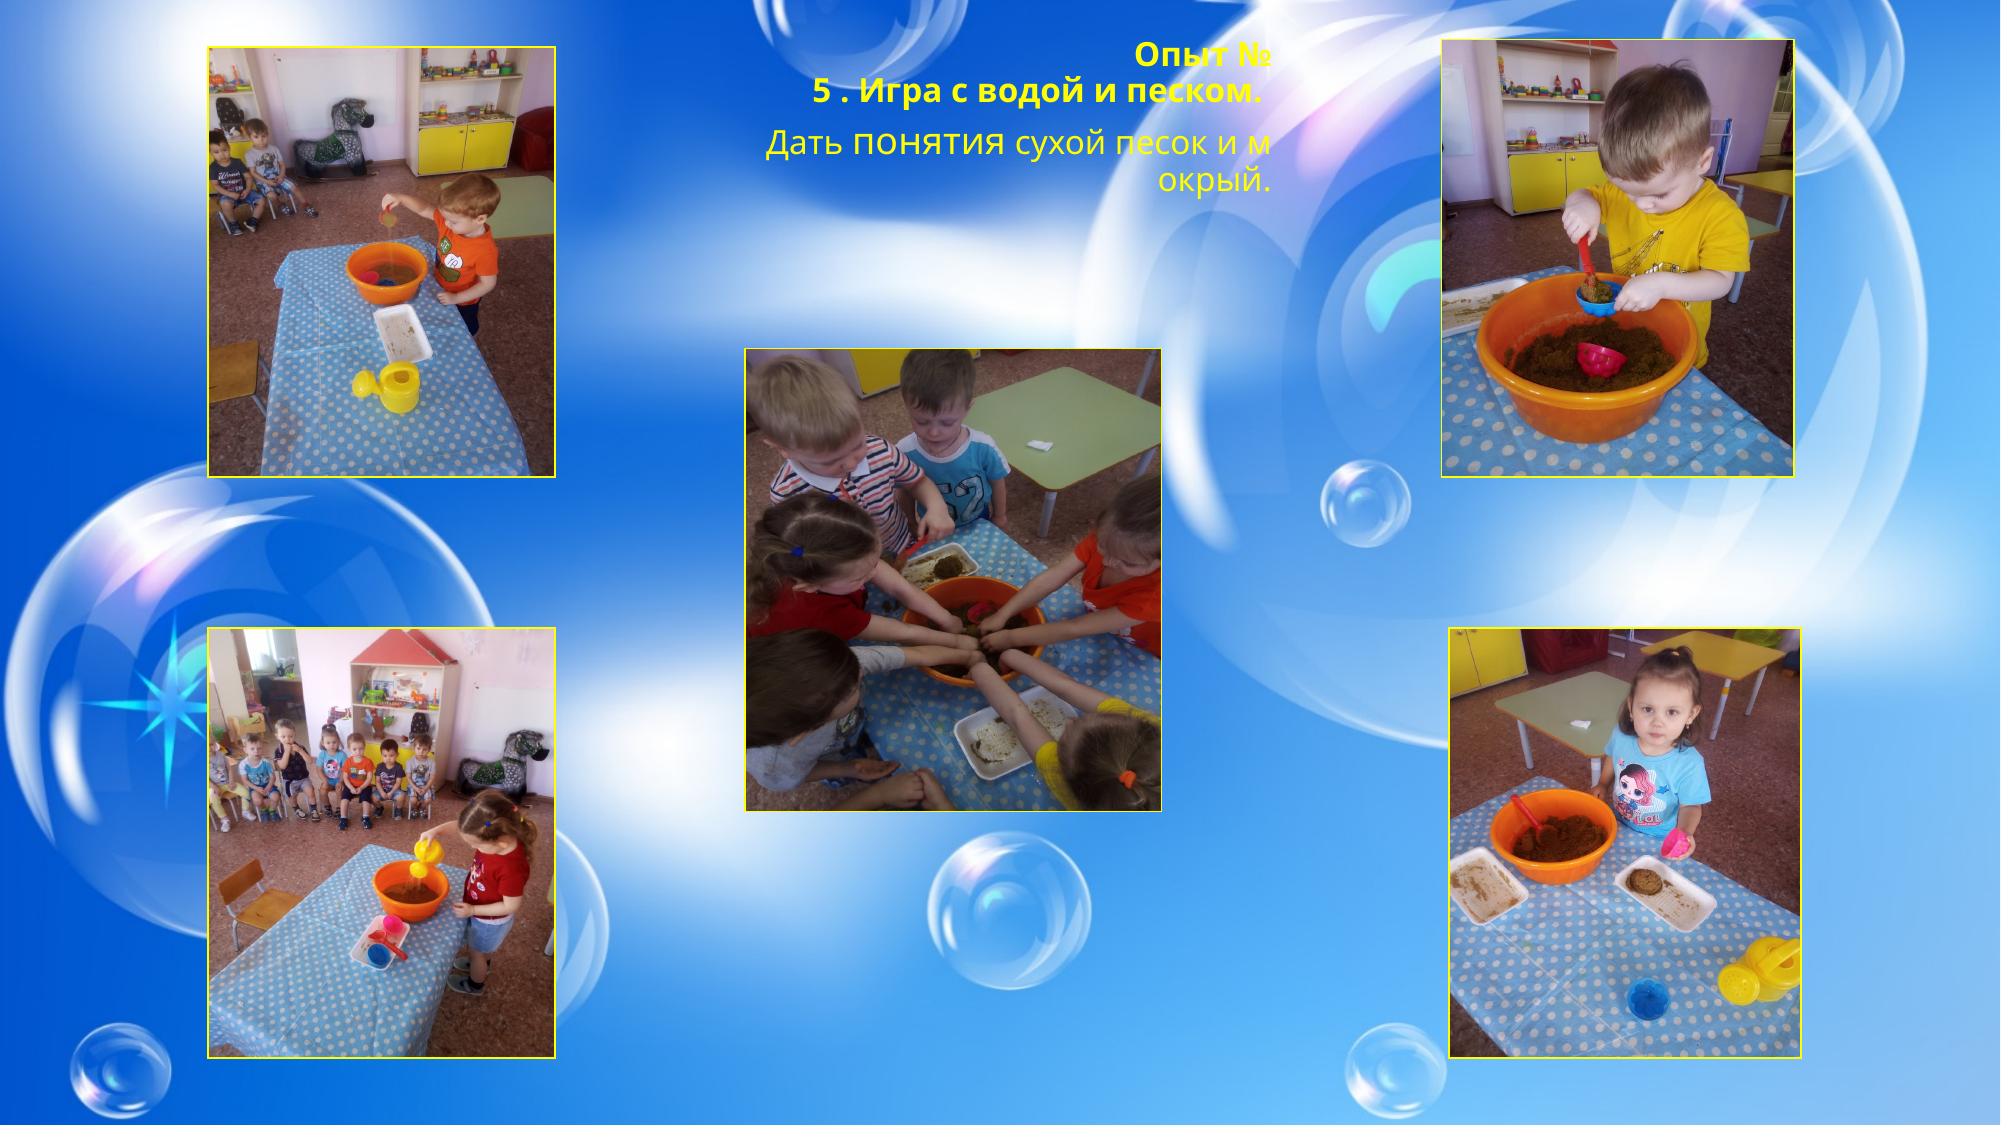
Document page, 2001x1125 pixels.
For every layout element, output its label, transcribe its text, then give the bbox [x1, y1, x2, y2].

picture [0, 0, 2000, 1125]
text_box Опыт № 5 . Игра с водой и песком. Дать понятия сухой песок и мокрый. [751, 30, 1303, 230]
